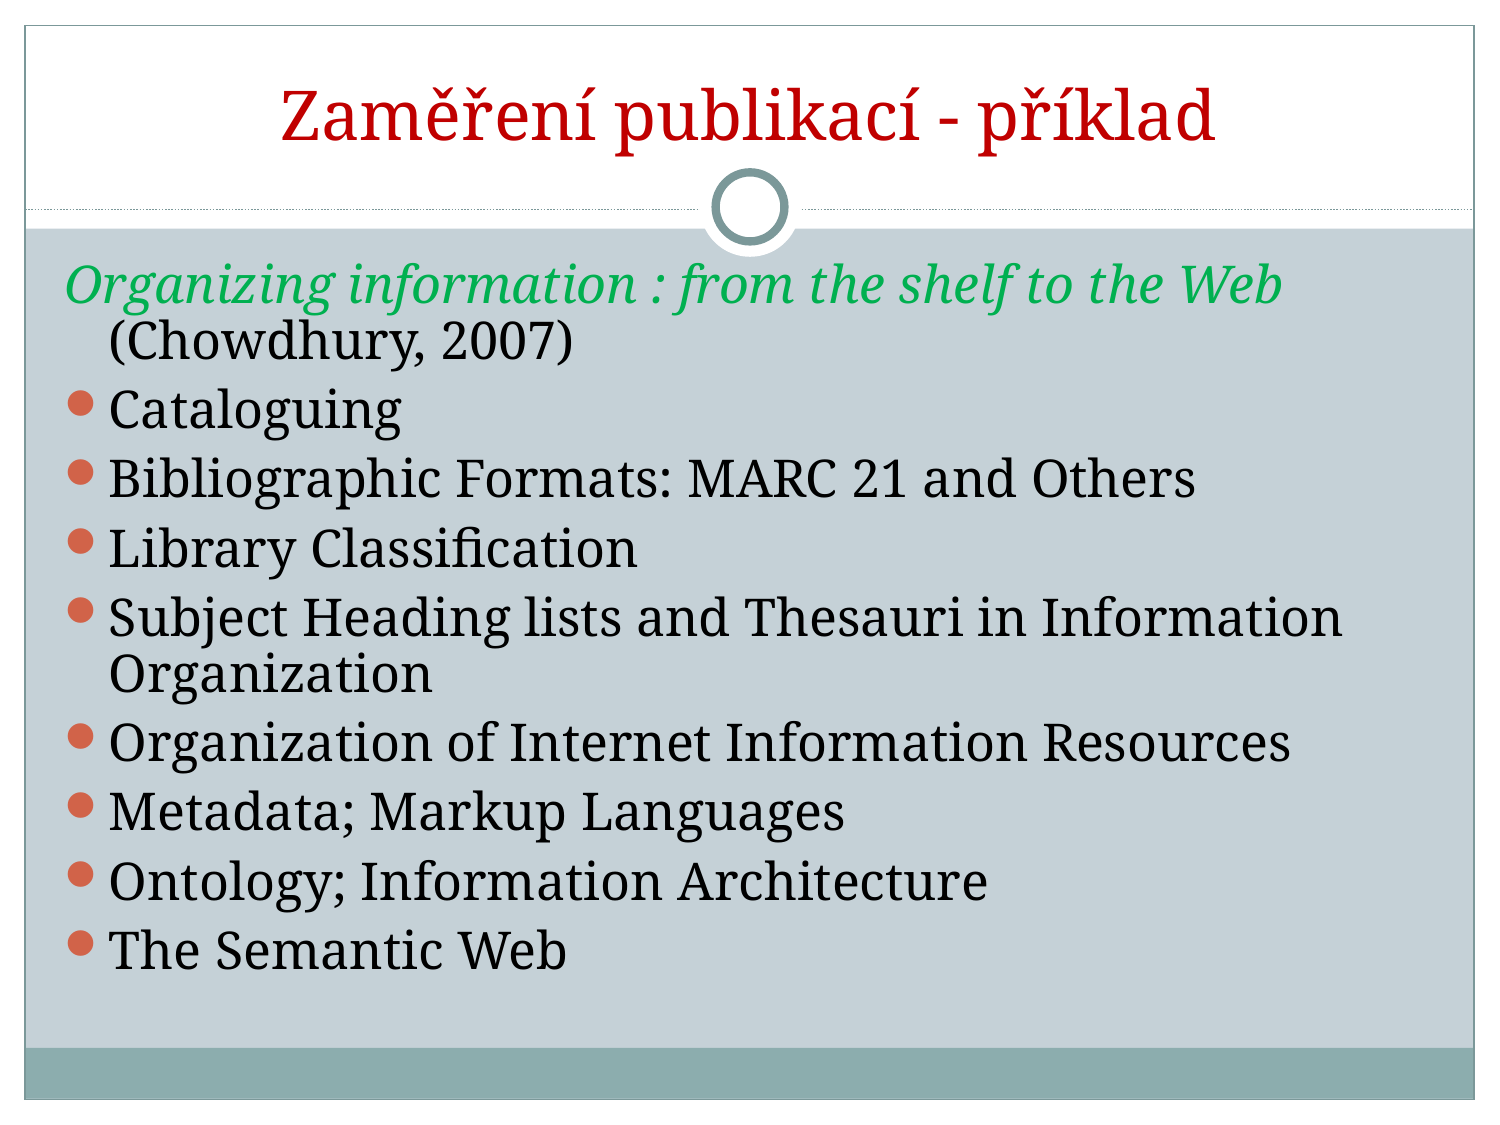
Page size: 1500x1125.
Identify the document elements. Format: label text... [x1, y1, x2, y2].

list Organizing information : from the shelf to the Web (Chowdhury, 2007) Cataloguing Bibliographic Formats: MARC 21 and Others Library Classification Subject Heading lists and Thesauri in Information Organization Organization of Internet Information Resources Metadata; Markup Languages Ontology; Information Architecture The Semantic Web [49, 250, 1445, 1001]
title Zaměření publikací - příklad [49, 37, 1450, 162]
